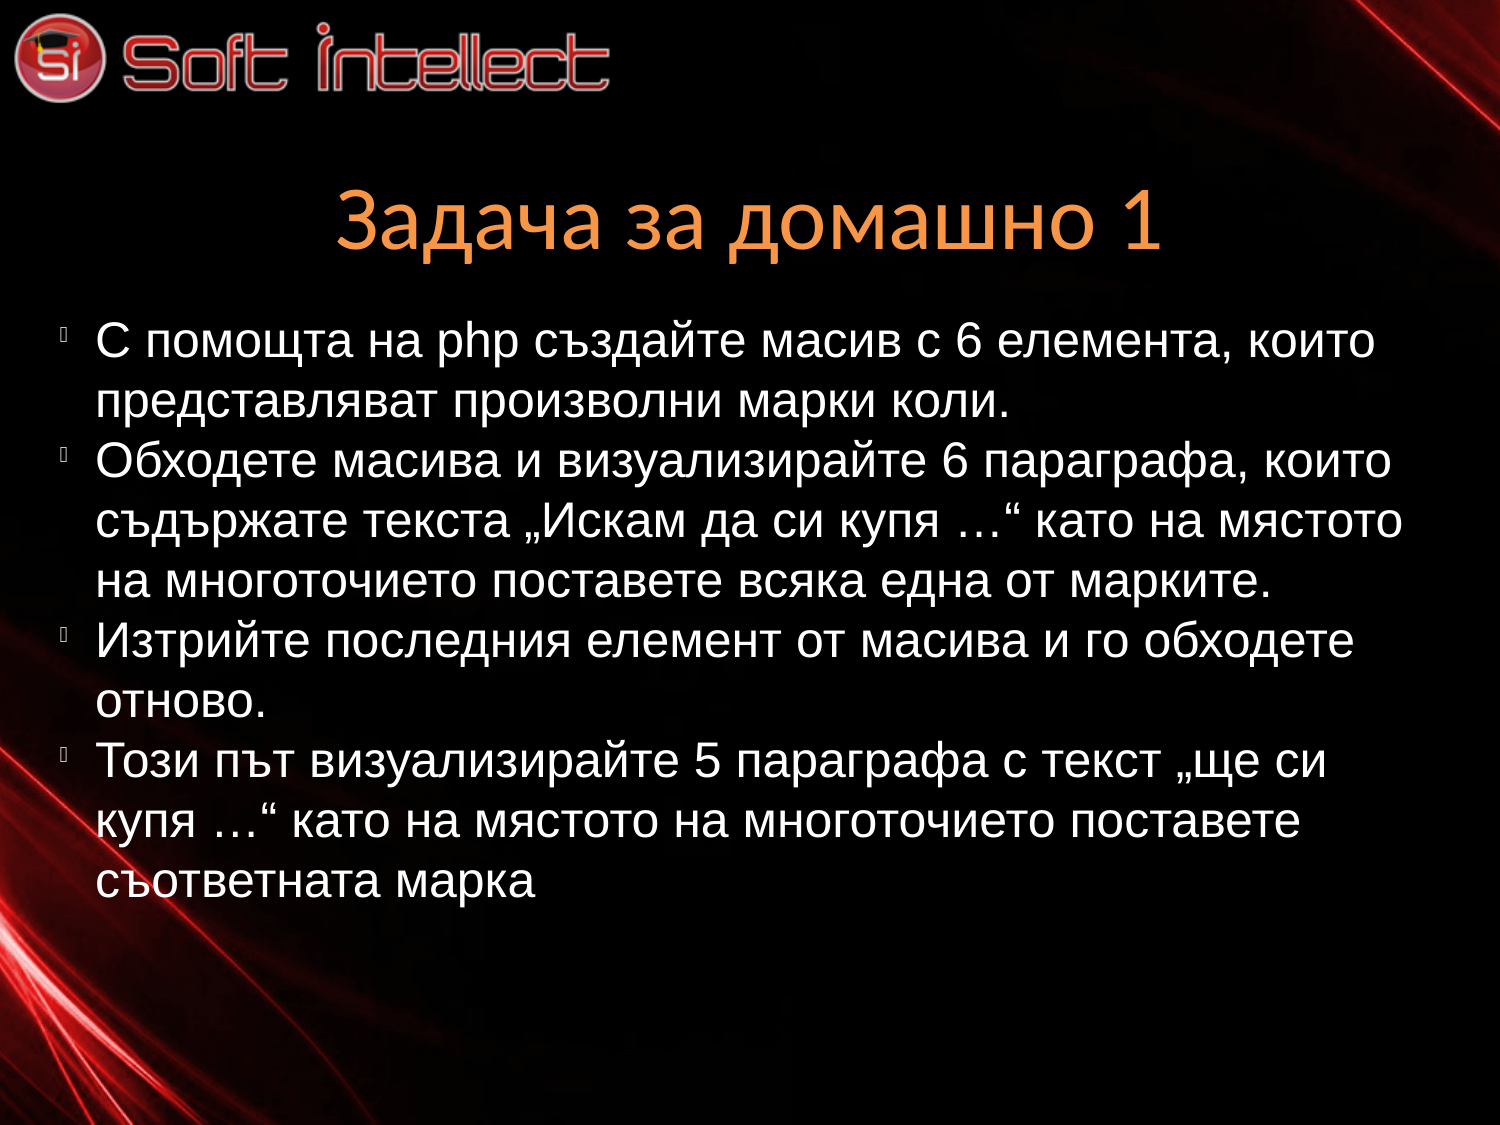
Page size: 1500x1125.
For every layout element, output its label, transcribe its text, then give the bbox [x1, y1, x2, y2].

text_box Задача за домашно 1 [75, 119, 1425, 299]
text_box С помощта на php създайте масив с 6 елемента, които представляват произволни марки коли. Обходете масива и визуализирайте 6 параграфа, които съдържате текста „Искам да си купя …“ като на мястото на многоточието поставете всяка една от марките. Изтрийте последния елемент от масива и го обходете отново. Този път визуализирайте 5 параграфа с текст „ще си купя …“ като на мястото на многоточието поставете съответната марка [44, 299, 1455, 540]
picture [0, 0, 1500, 1125]
